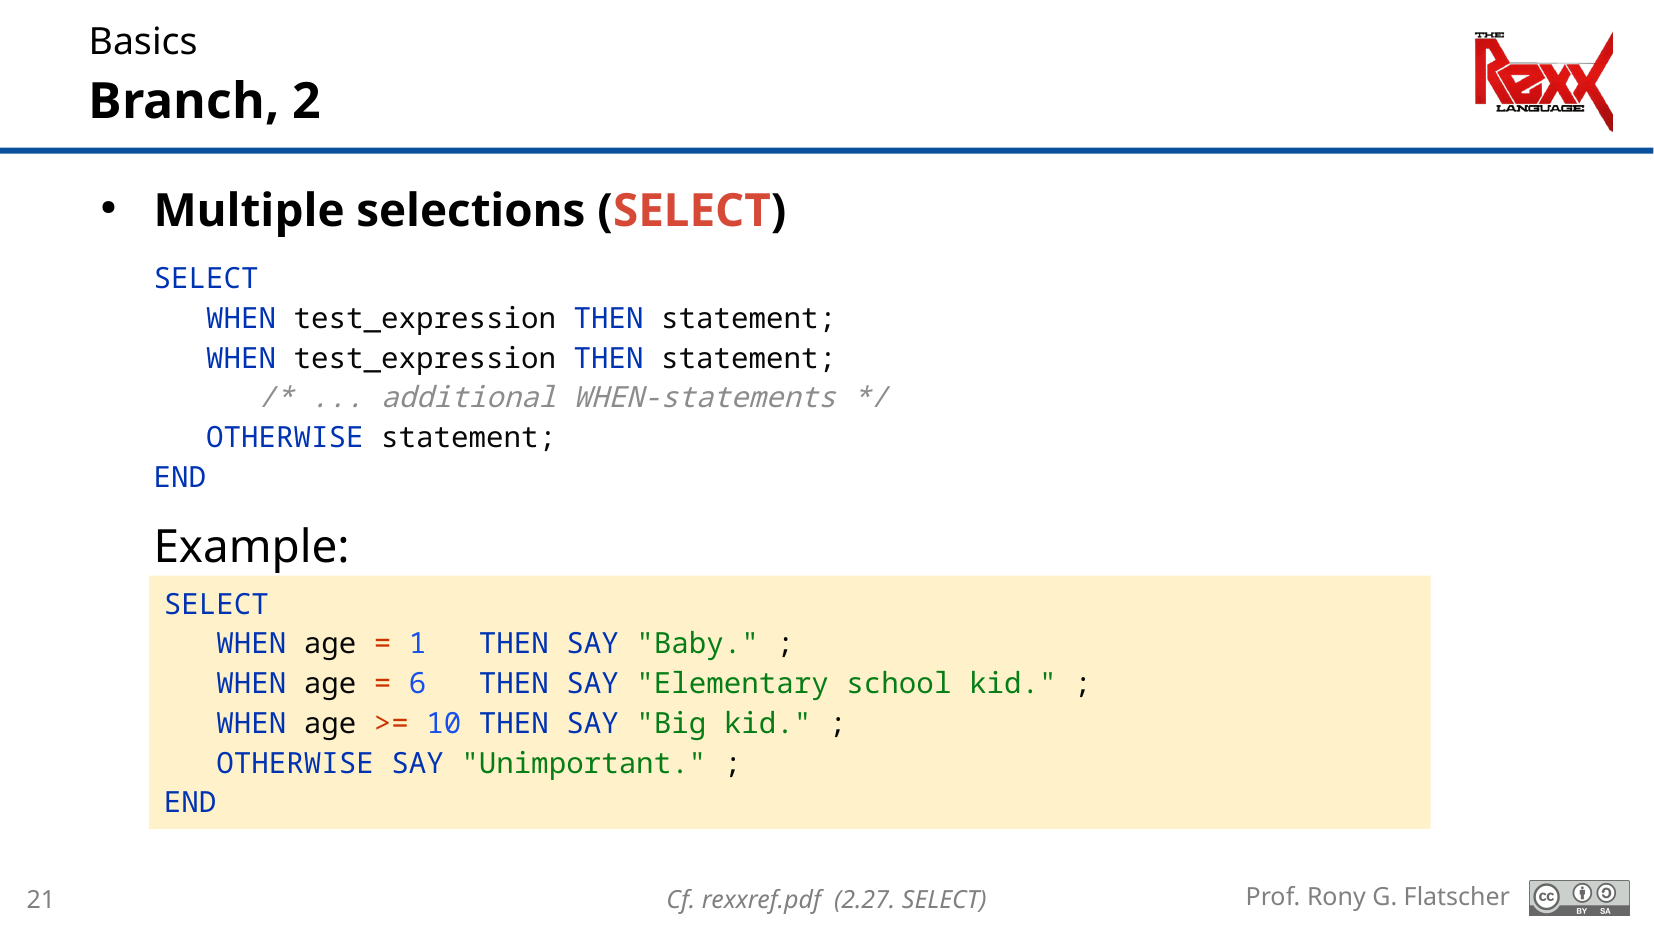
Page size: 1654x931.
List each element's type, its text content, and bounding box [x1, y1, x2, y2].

title Basics Branch, 2 [29, 0, 1654, 148]
list Multiple selections (SELECT) SELECT WHEN test_expression THEN statement; WHEN test_expression THEN statement; /* ... additional WHEN-statements */ OTHERWISE statement; END Example: [82, 177, 1571, 532]
text_box Cf. rexxref.pdf (2.27. SELECT) [0, 874, 1654, 922]
text_box SELECT WHEN age = 1 THEN SAY "Baby." ; WHEN age = 6 THEN SAY "Elementary school kid." ; WHEN age >= 10 THEN SAY "Big kid." ; OTHERWISE SAY "Unimportant." ; END [149, 575, 1431, 819]
